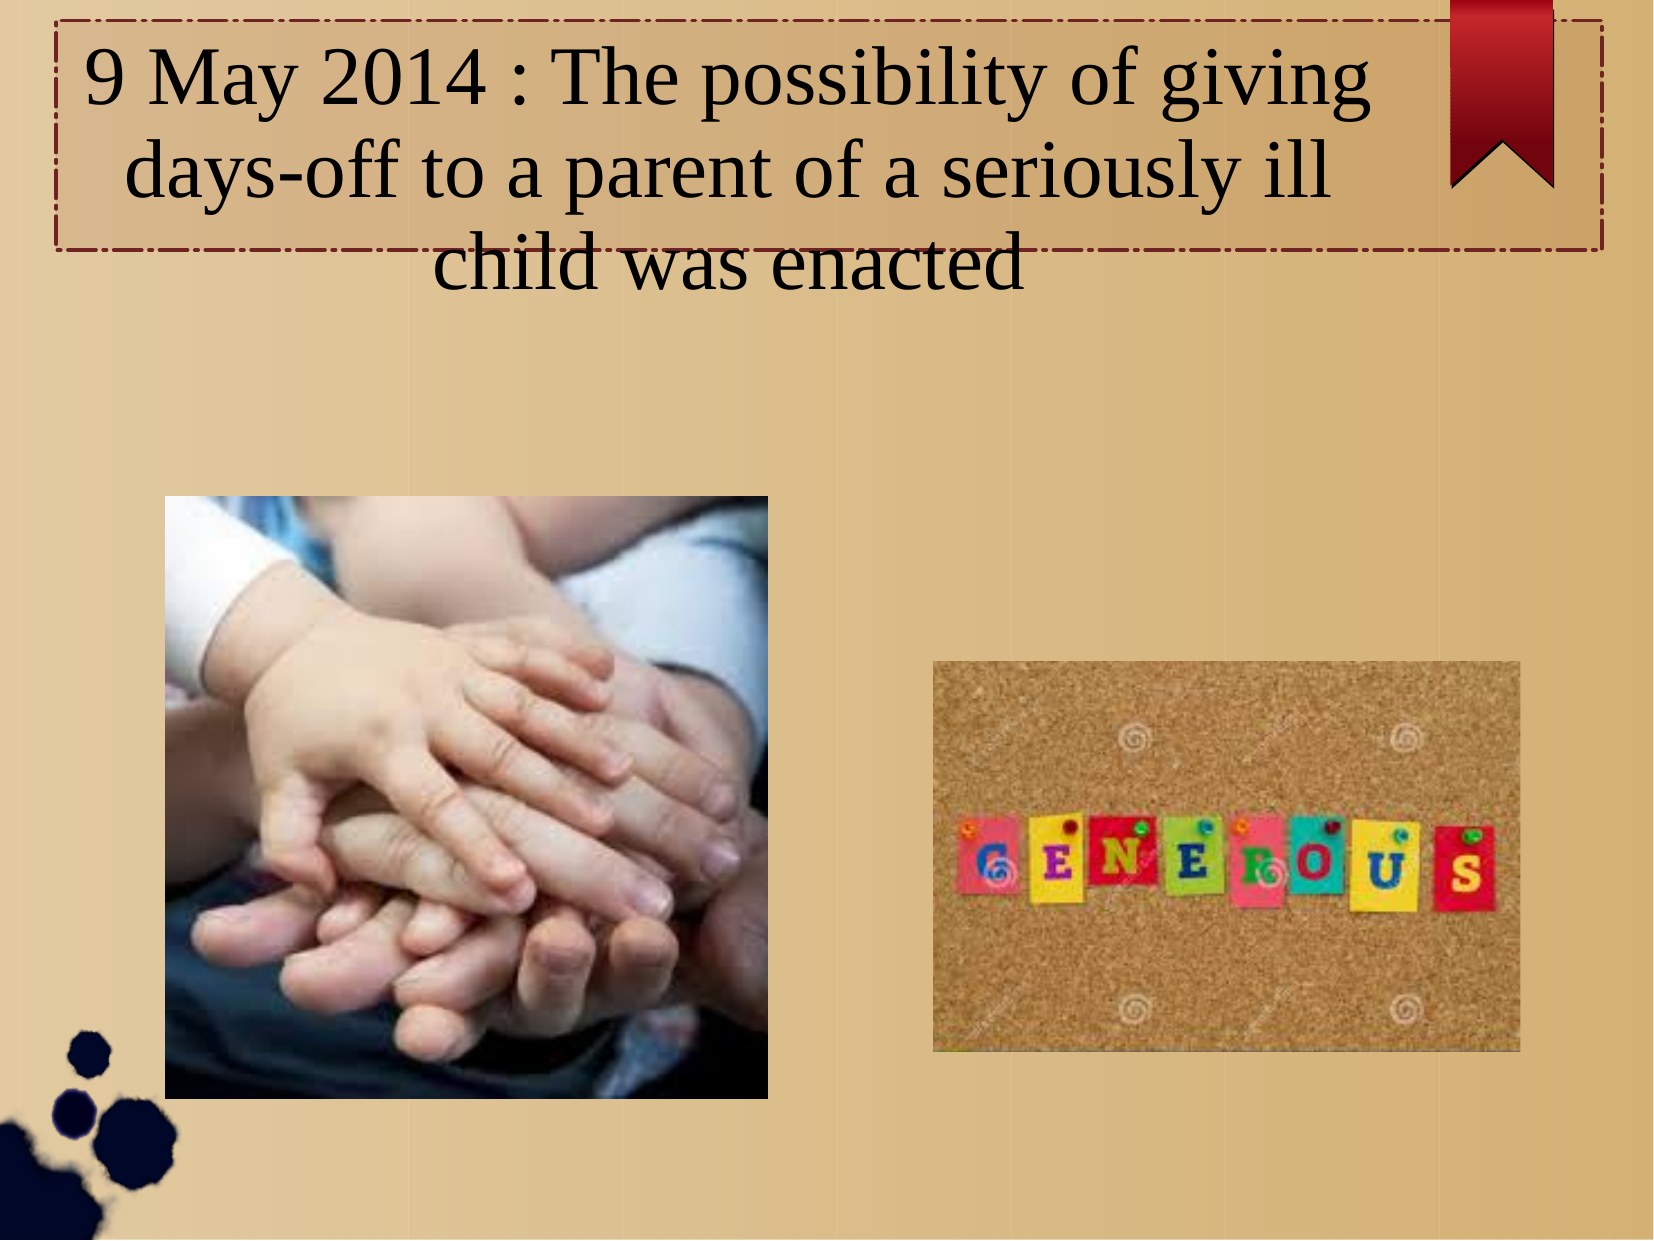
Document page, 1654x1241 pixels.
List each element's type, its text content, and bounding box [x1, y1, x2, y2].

picture [933, 661, 1521, 1052]
title 9 May 2014 : The possibility of giving days-off to a parent of a seriously ill child was enacted [76, 30, 1382, 308]
picture [165, 496, 768, 1099]
